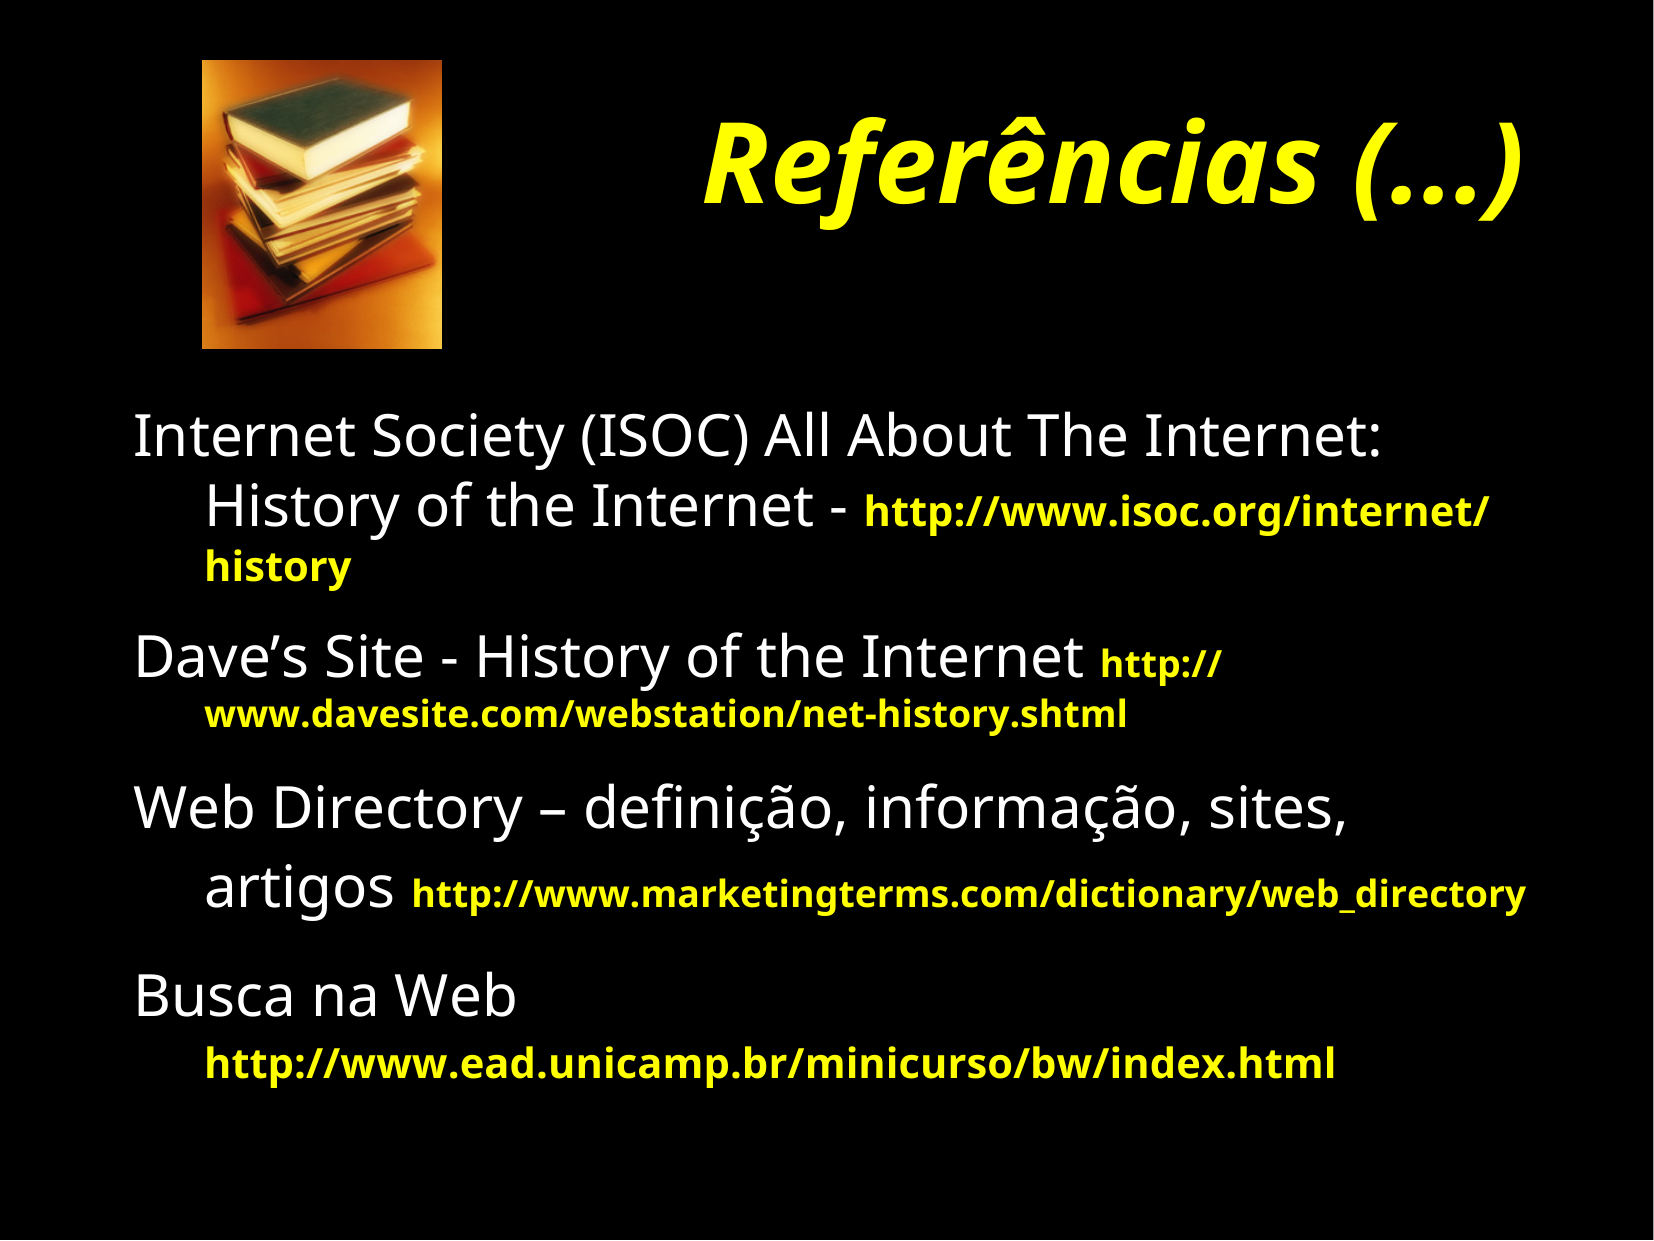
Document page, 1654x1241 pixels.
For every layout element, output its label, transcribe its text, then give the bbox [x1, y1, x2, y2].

picture [202, 60, 442, 349]
title Referências (...) [113, 59, 1526, 267]
list Internet Society (ISOC) All About The Internet: History of the Internet - http://www.isoc.org/internet/history Dave’s Site - History of the Internet http://www.davesite.com/webstation/net-history.shtml Web Directory – definição, informação, sites, artigos http://www.marketingterms.com/dictionary/web_directory Busca na Web http://www.ead.unicamp.br/minicurso/bw/index.html [121, 399, 1534, 1181]
